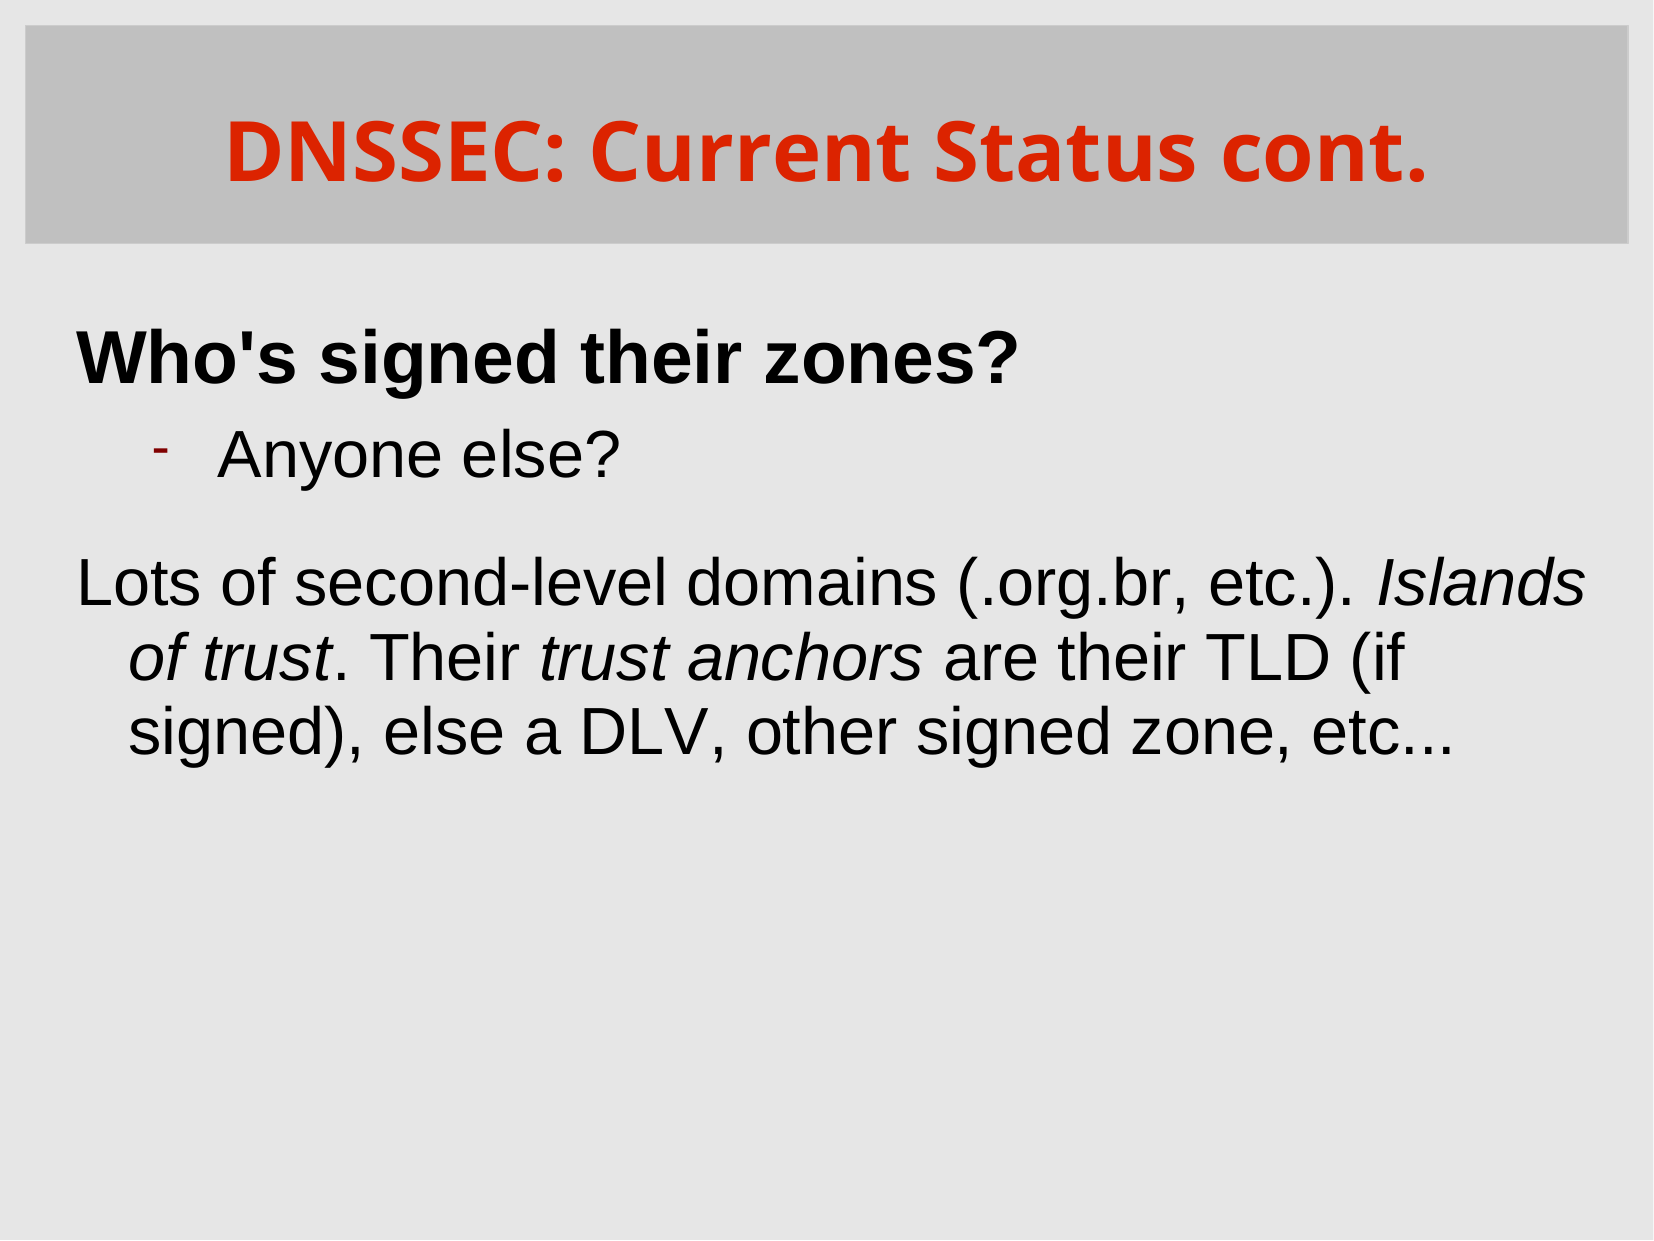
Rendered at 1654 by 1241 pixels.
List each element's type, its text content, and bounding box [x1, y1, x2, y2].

title DNSSEC: Current Status cont. [121, 53, 1532, 245]
list Who's signed their zones? Anyone else? Lots of second-level domains (.org.br, etc.). Islands of trust. Their trust anchors are their TLD (if signed), else a DLV, other signed zone, etc... [59, 322, 1593, 1116]
